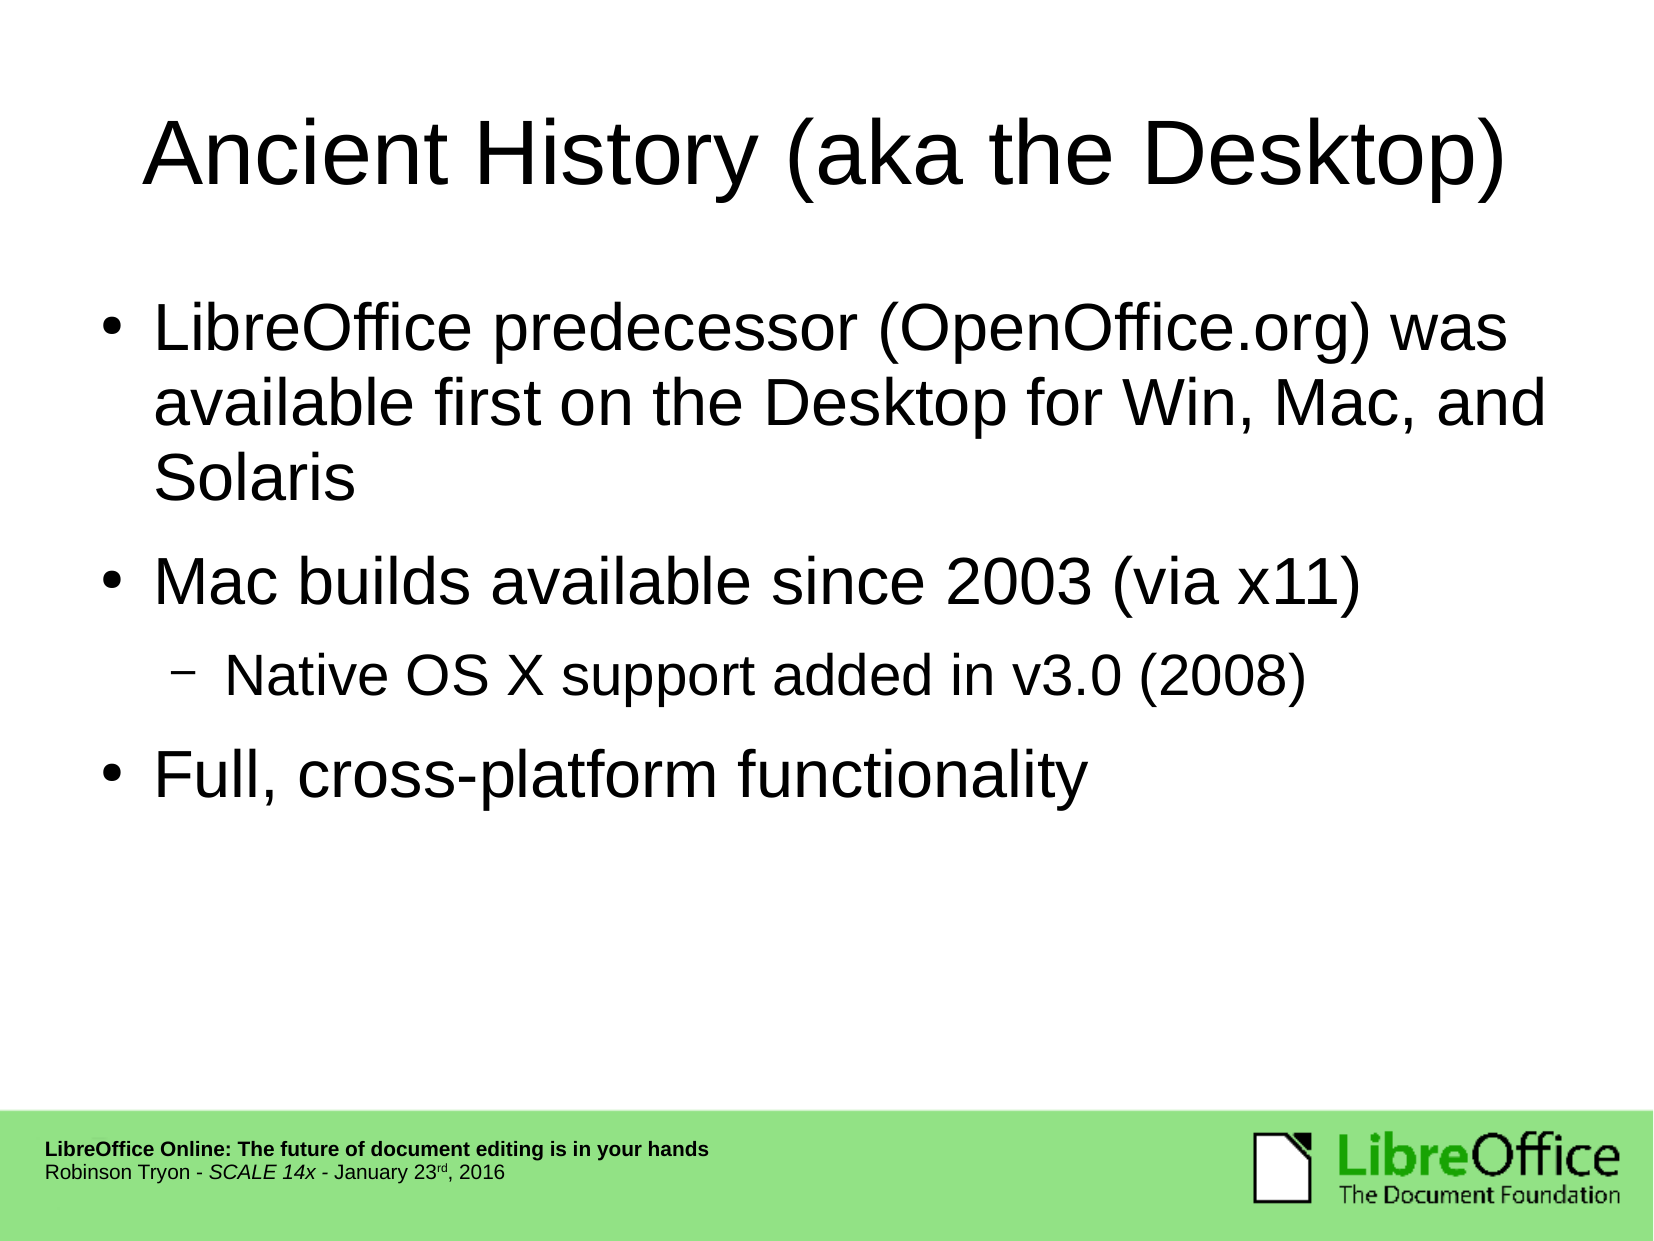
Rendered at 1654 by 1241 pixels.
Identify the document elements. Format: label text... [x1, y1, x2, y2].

picture [0, 0, 1654, 1241]
list LibreOffice predecessor (OpenOffice.org) was available first on the Desktop for Win, Mac, and Solaris Mac builds available since 2003 (via x11) Native OS X support added in v3.0 (2008) Full, cross-platform functionality [82, 290, 1571, 1010]
title Ancient History (aka the Desktop) [82, 49, 1571, 257]
